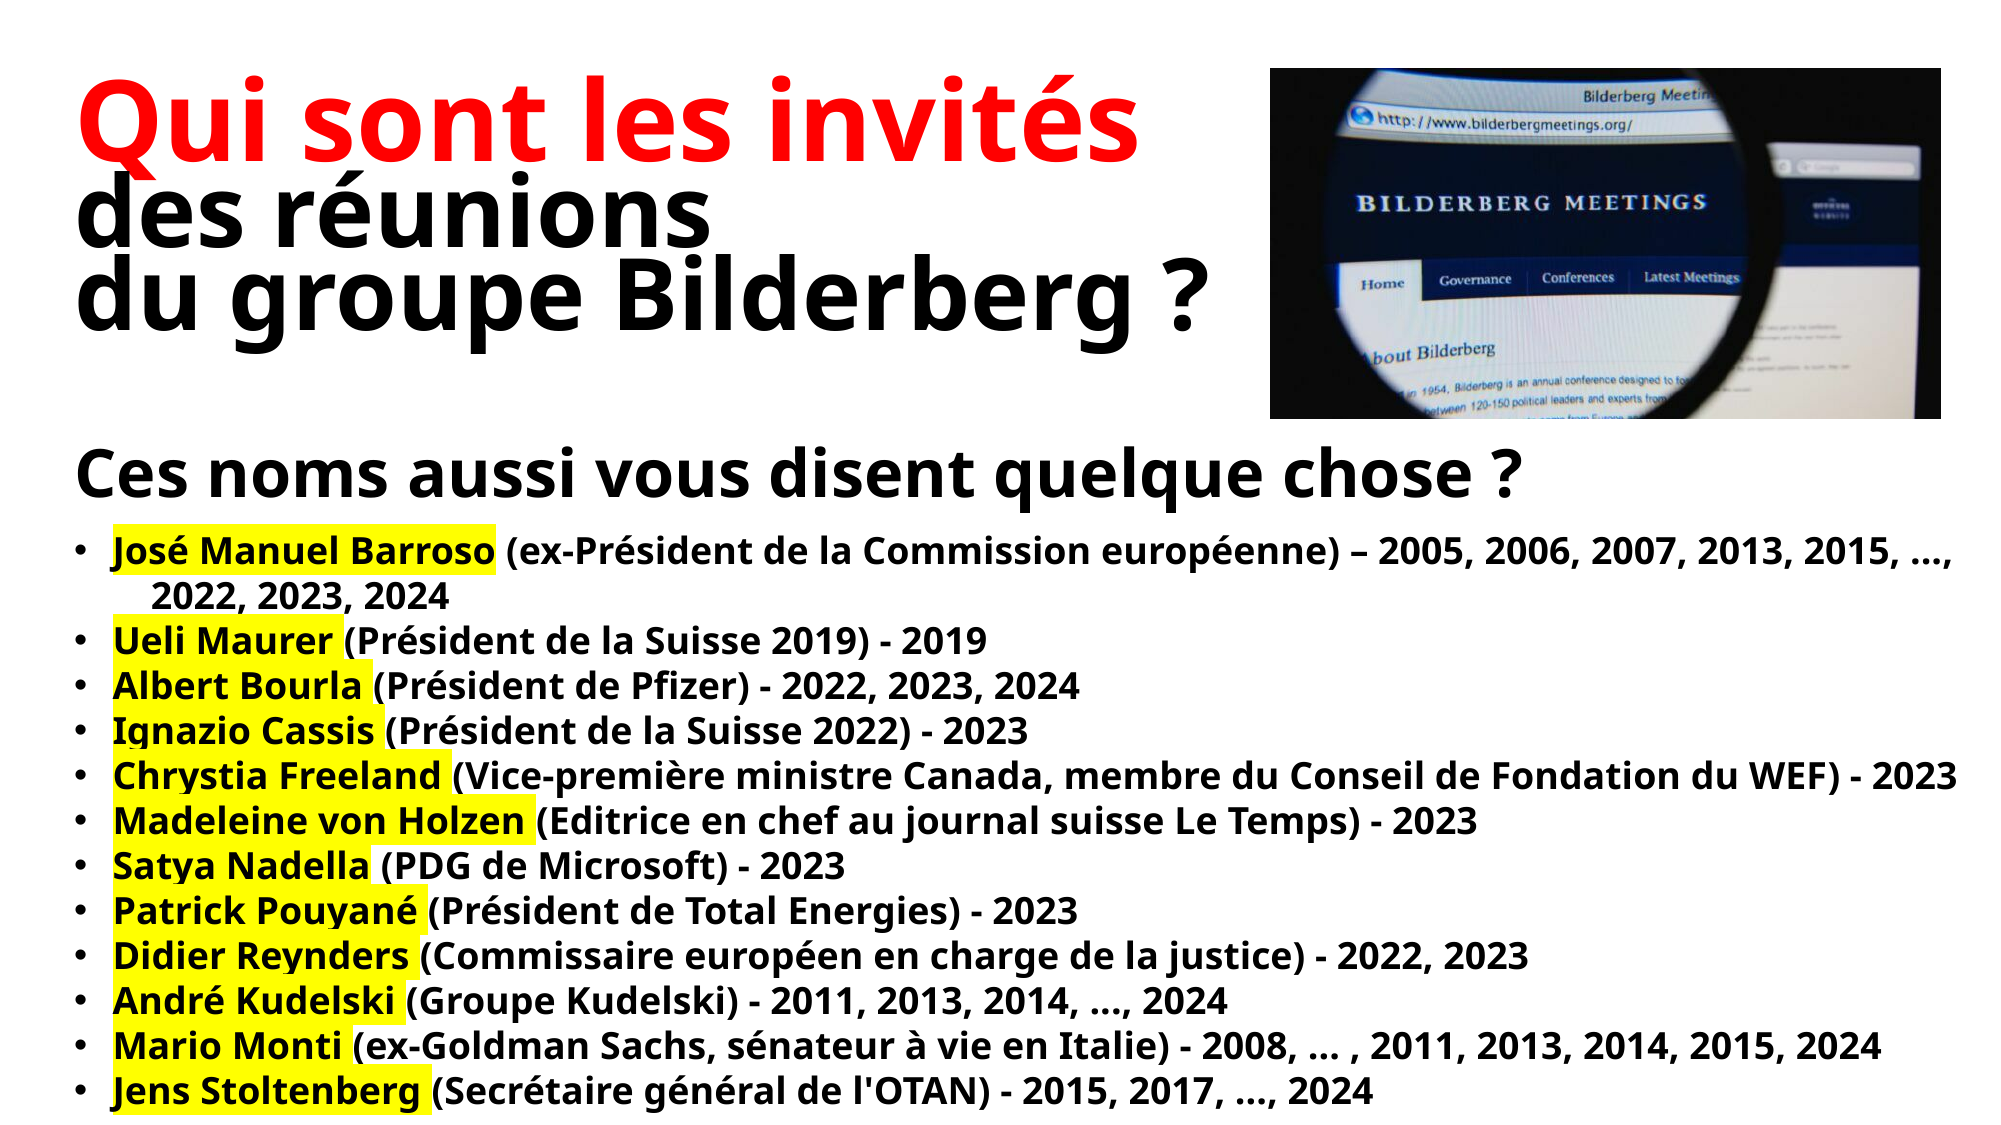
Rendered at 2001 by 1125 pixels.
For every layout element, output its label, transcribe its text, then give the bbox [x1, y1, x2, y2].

text_box Qui sont les invités des réunions du groupe Bilderberg ? [59, 94, 1941, 363]
picture [1270, 68, 1941, 94]
text_box José Manuel Barroso (ex-Président de la Commission européenne) – 2005, 2006, 2007, 2013, 2015, ..., 2022, 2023, 2024 Ueli Maurer (Président de la Suisse 2019) - 2019 Albert Bourla (Président de Pfizer) - 2022, 2023, 2024 Ignazio Cassis (Président de la Suisse 2022) - 2023 Chrystia Freeland (Vice-première ministre Canada, membre du Conseil de Fondation du WEF) - 2023 Madeleine von Holzen (Editrice en chef au journal suisse Le Temps) - 2023 Satya Nadella (PDG de Microsoft) - 2023 Patrick Pouyané (Président de Total Energies) - 2023 Didier Reynders (Commissaire européen en charge de la justice) - 2022, 2023 André Kudelski (Groupe Kudelski) - 2011, 2013, 2014, ..., 2024 Mario Monti (ex-Goldman Sachs, sénateur à vie en Italie) - 2008, ... , 2011, 2013, 2014, 2015, 2024 Jens Stoltenberg (Secrétaire général de l'OTAN) - 2015, 2017, ..., 2024 [59, 519, 1981, 1125]
picture [1270, 363, 1941, 419]
text_box Ces noms aussi vous disent quelque chose ? [59, 423, 1941, 519]
